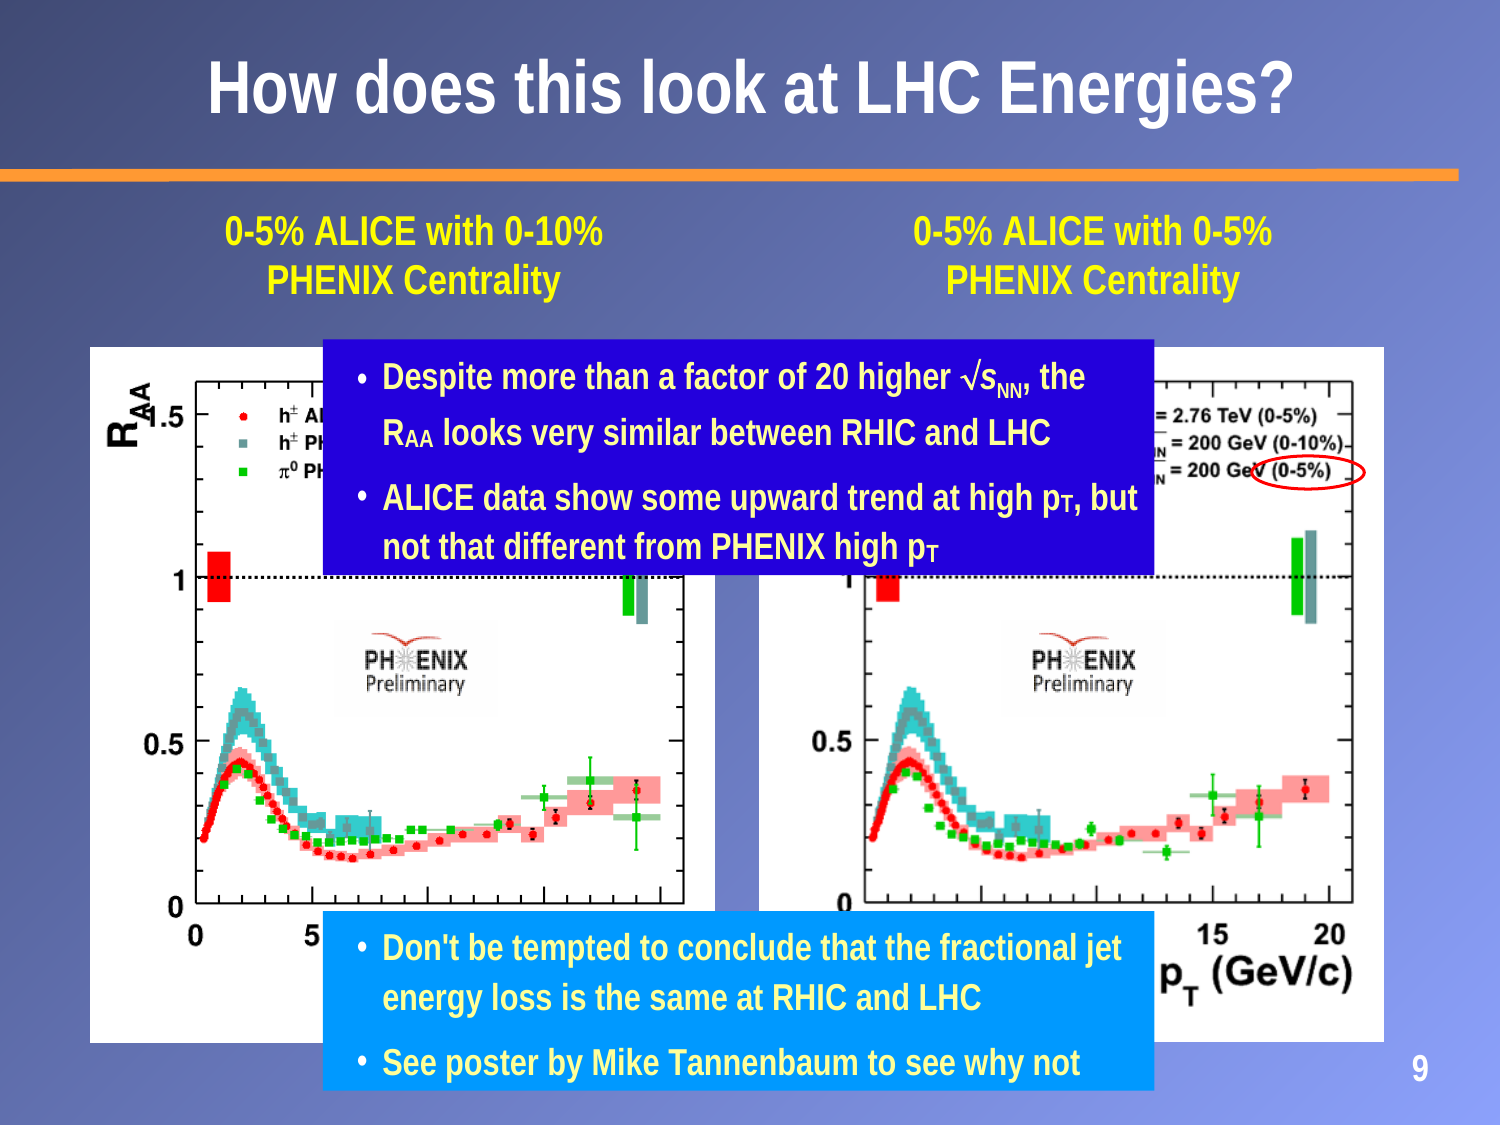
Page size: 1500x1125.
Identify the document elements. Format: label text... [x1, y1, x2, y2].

text_box 0-5% ALICE with 0-10% PHENIX Centrality [182, 195, 646, 256]
picture [90, 347, 715, 1043]
text_box Don't be tempted to conclude that the fractional jet energy loss is the same at RHIC and LHC See poster by Mike Tannenbaum to see why not [322, 911, 1155, 1091]
title How does this look at LHC Energies? [146, 17, 1358, 179]
text_box 0-5% ALICE with 0-5% PHENIX Centrality [897, 195, 1290, 256]
text_box Despite more than a factor of 20 higher sNN, the RAA looks very similar between RHIC and LHC ALICE data show some upward trend at high pT, but not that different from PHENIX high pT [322, 339, 1155, 576]
picture [759, 347, 1384, 1042]
